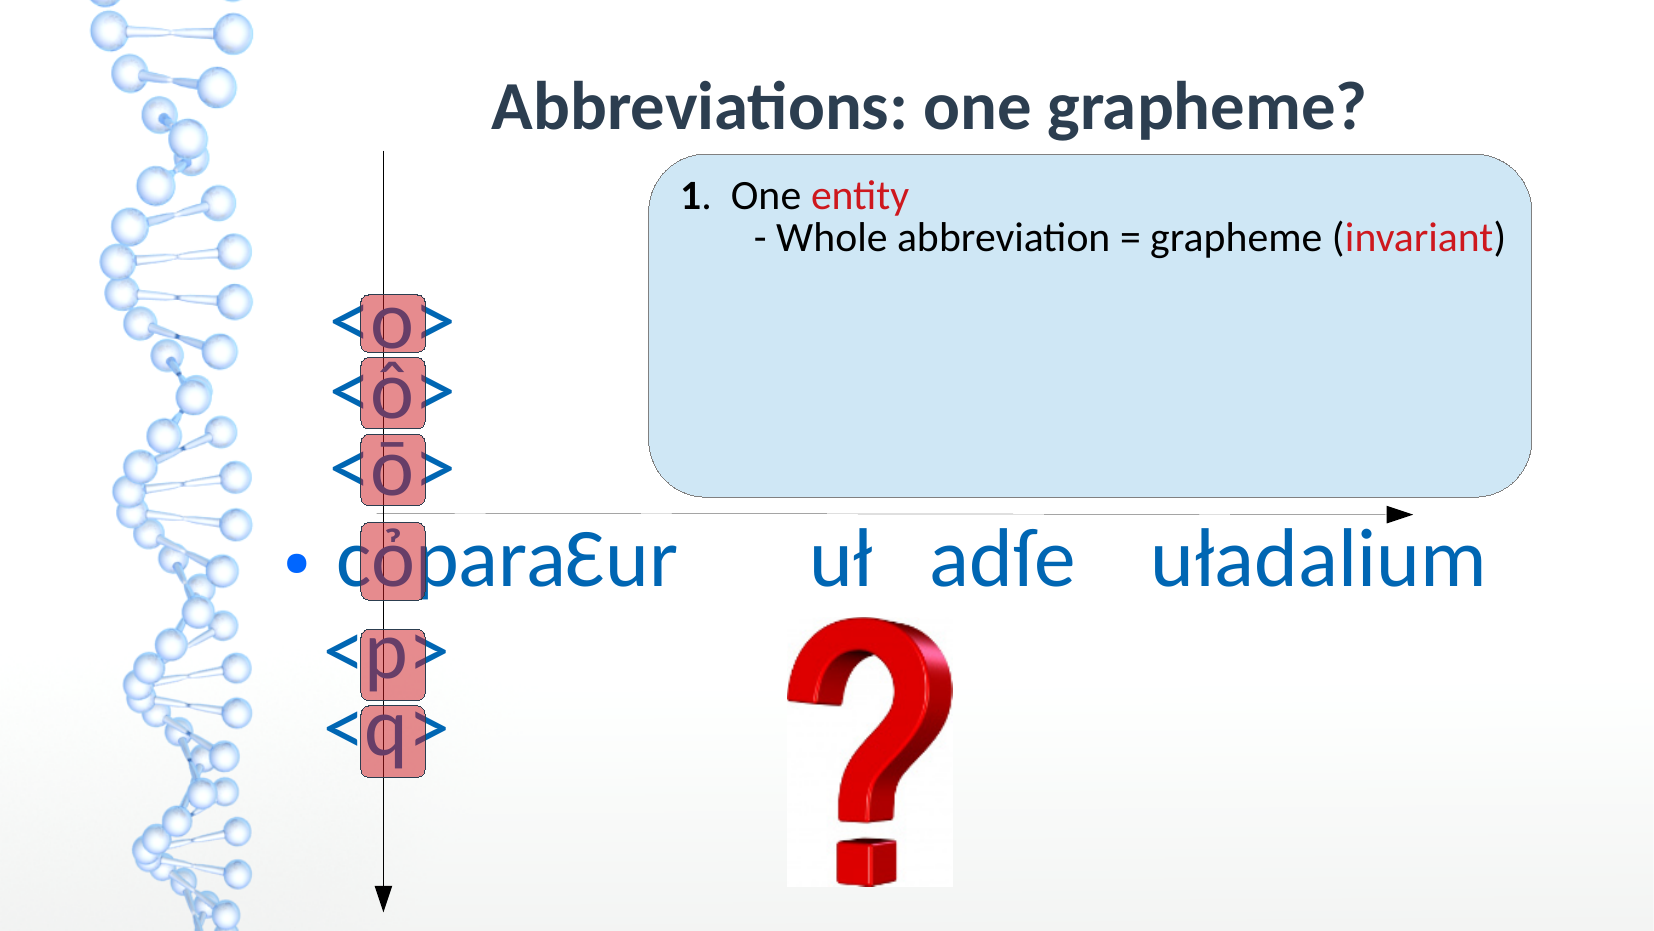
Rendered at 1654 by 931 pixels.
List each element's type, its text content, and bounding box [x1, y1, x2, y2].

text_box <ō> [314, 448, 485, 524]
text_box [360, 294, 426, 353]
text_box [360, 524, 426, 601]
text_box [360, 357, 426, 429]
text_box <ô> [314, 377, 485, 448]
text_box [360, 629, 426, 701]
text_box <o> [314, 278, 485, 377]
text_box <p> [308, 609, 479, 685]
text_box [360, 434, 426, 506]
list cỏparaƐur uł adſe uładalium [265, 523, 1629, 615]
picture [0, 0, 1654, 931]
text_box [360, 705, 426, 778]
text_box 1. One entity - Whole abbreviation = grapheme (invariant) [648, 154, 1532, 498]
text_box <q> [308, 685, 479, 785]
title Abbreviations: one grapheme? [265, 35, 1595, 189]
